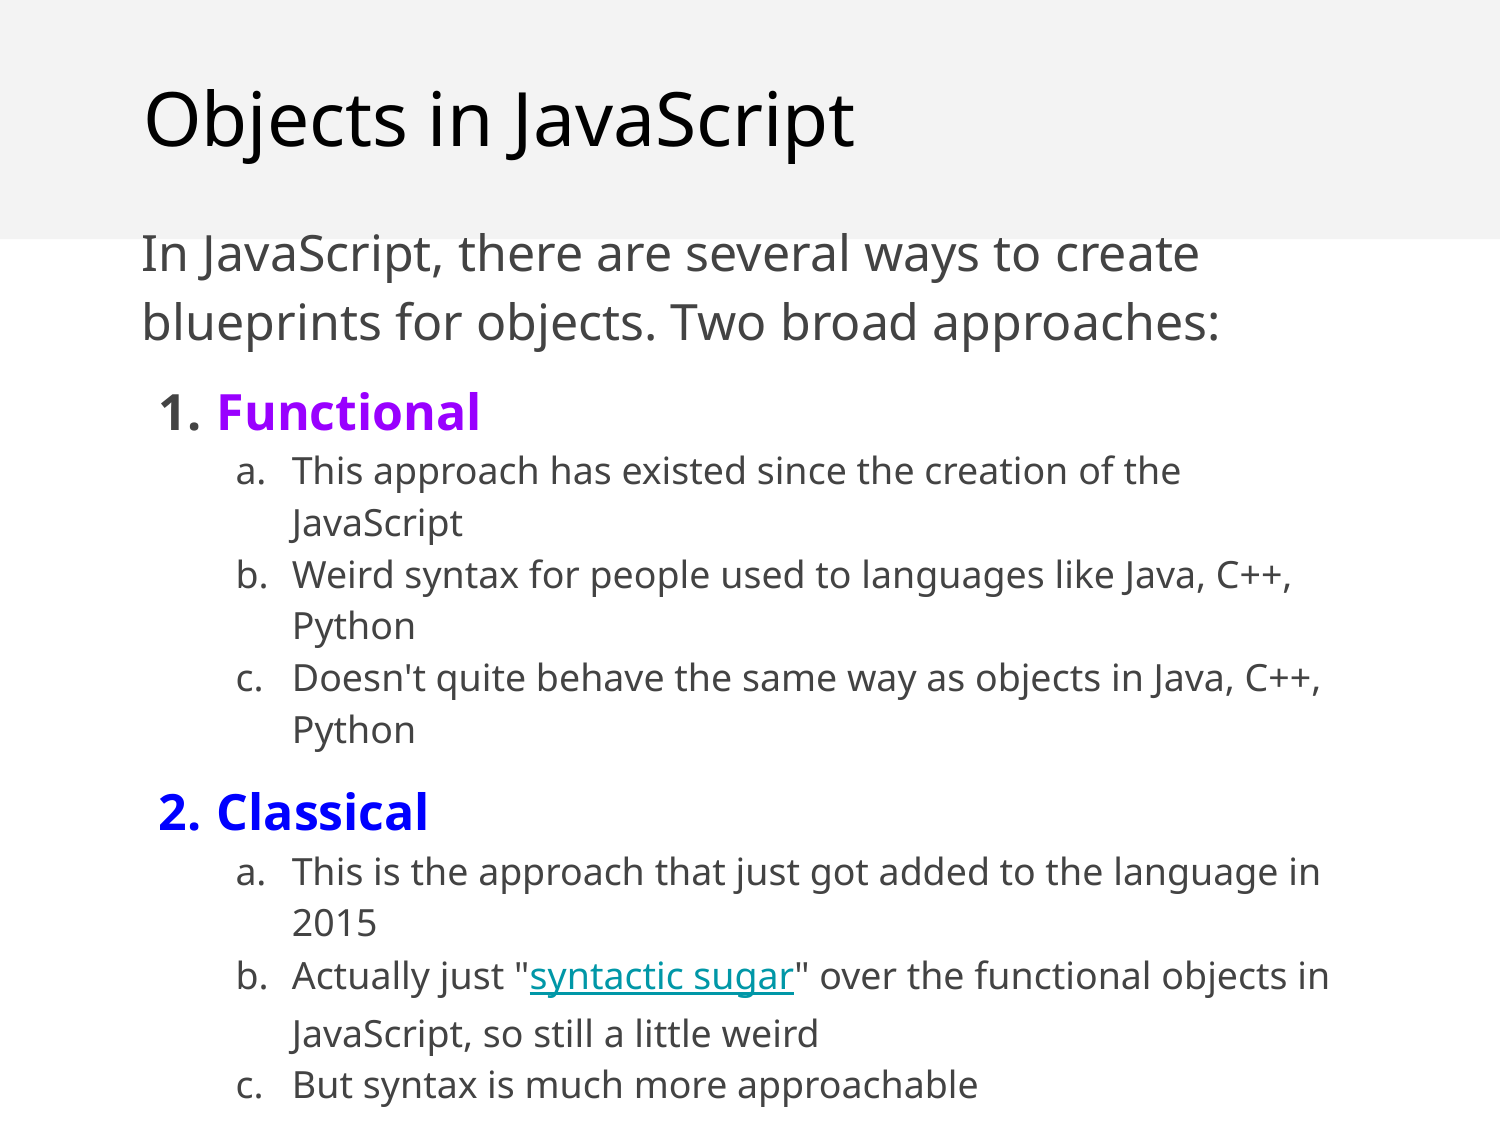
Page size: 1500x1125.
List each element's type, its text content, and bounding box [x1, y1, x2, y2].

list In JavaScript, there are several ways to create blueprints for objects. Two broad approaches: Functional This approach has existed since the creation of the JavaScript Weird syntax for people used to languages like Java, C++, Python Doesn't quite behave the same way as objects in Java, C++, Python Classical This is the approach that just got added to the language in 2015 Actually just "syntactic sugar" over the functional objects in JavaScript, so still a little weird But syntax is much more approachable This approach is quite controversial. [126, 197, 1371, 945]
title Objects in JavaScript [128, 56, 1372, 183]
